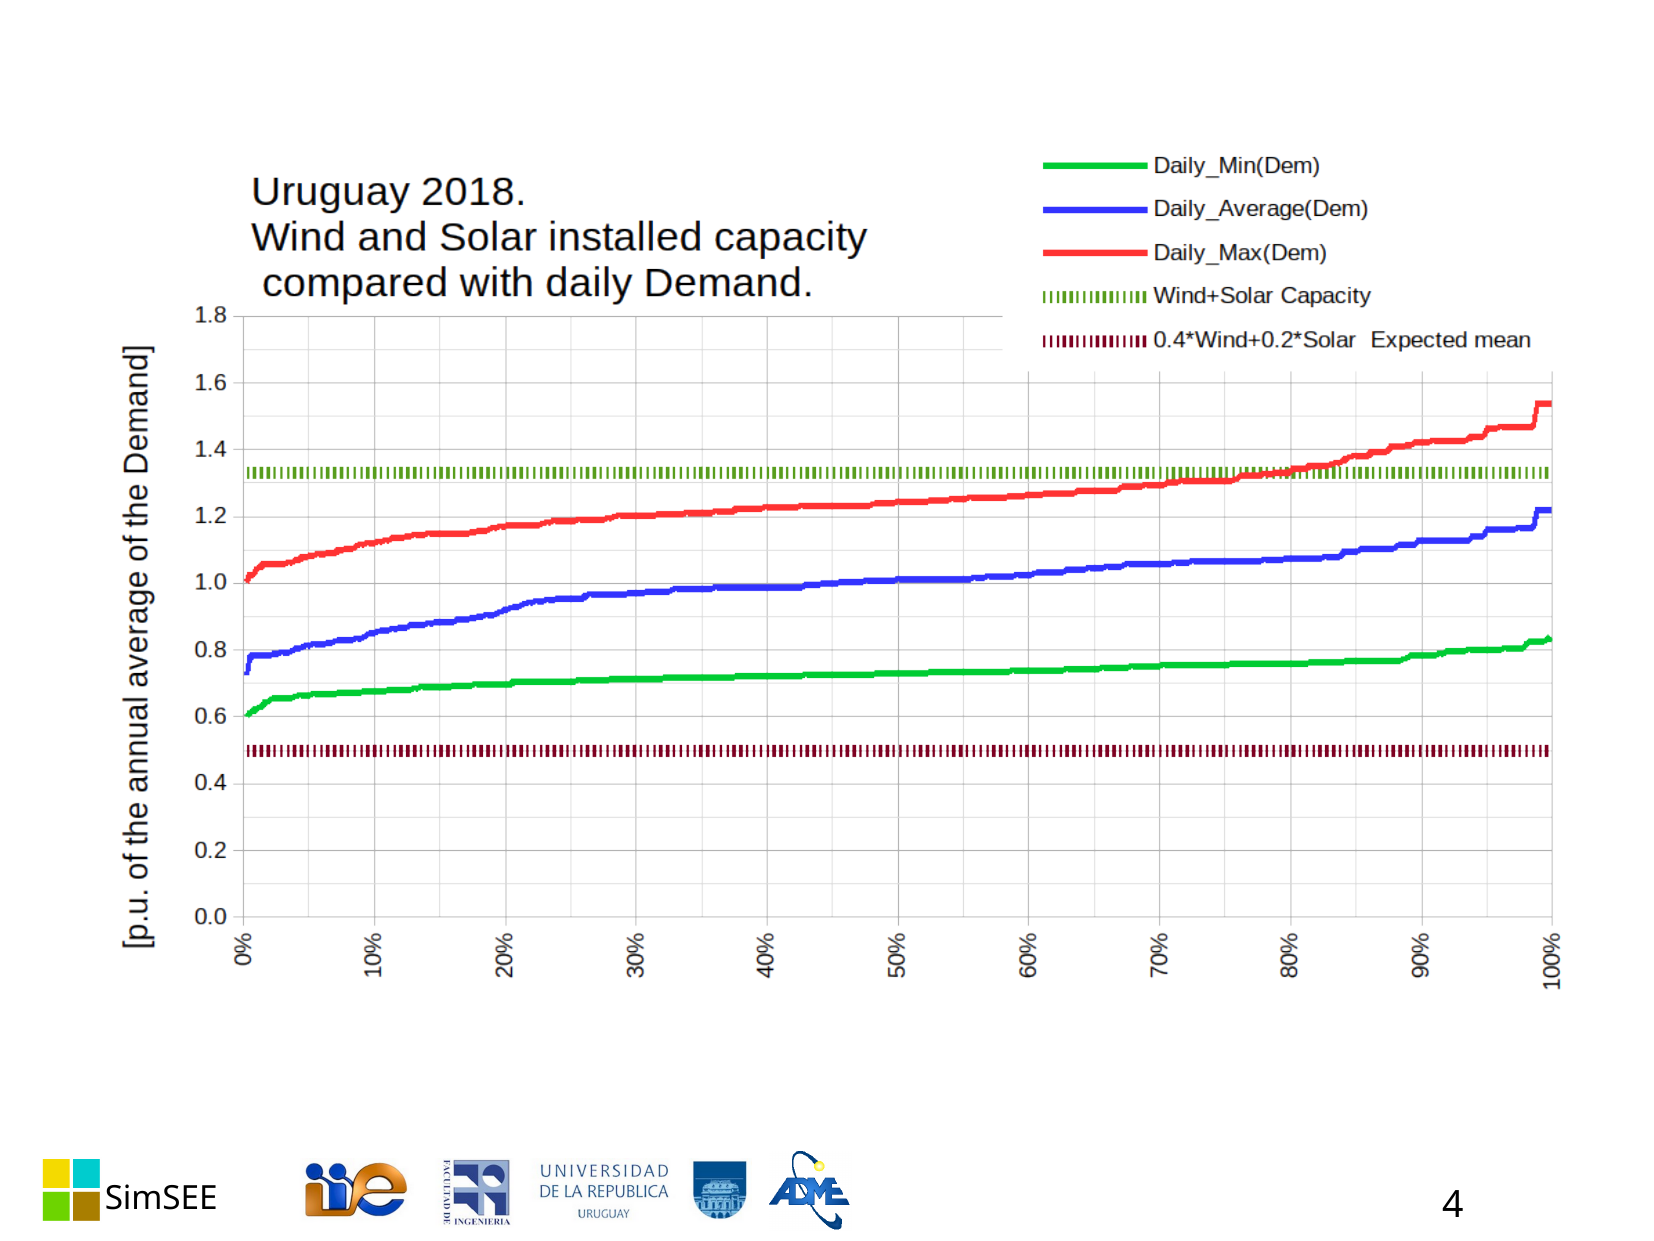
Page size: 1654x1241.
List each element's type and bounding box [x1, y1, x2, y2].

picture [84, 132, 1600, 1052]
picture [41, 1157, 102, 1223]
picture [769, 1151, 852, 1231]
picture [295, 1154, 752, 1230]
